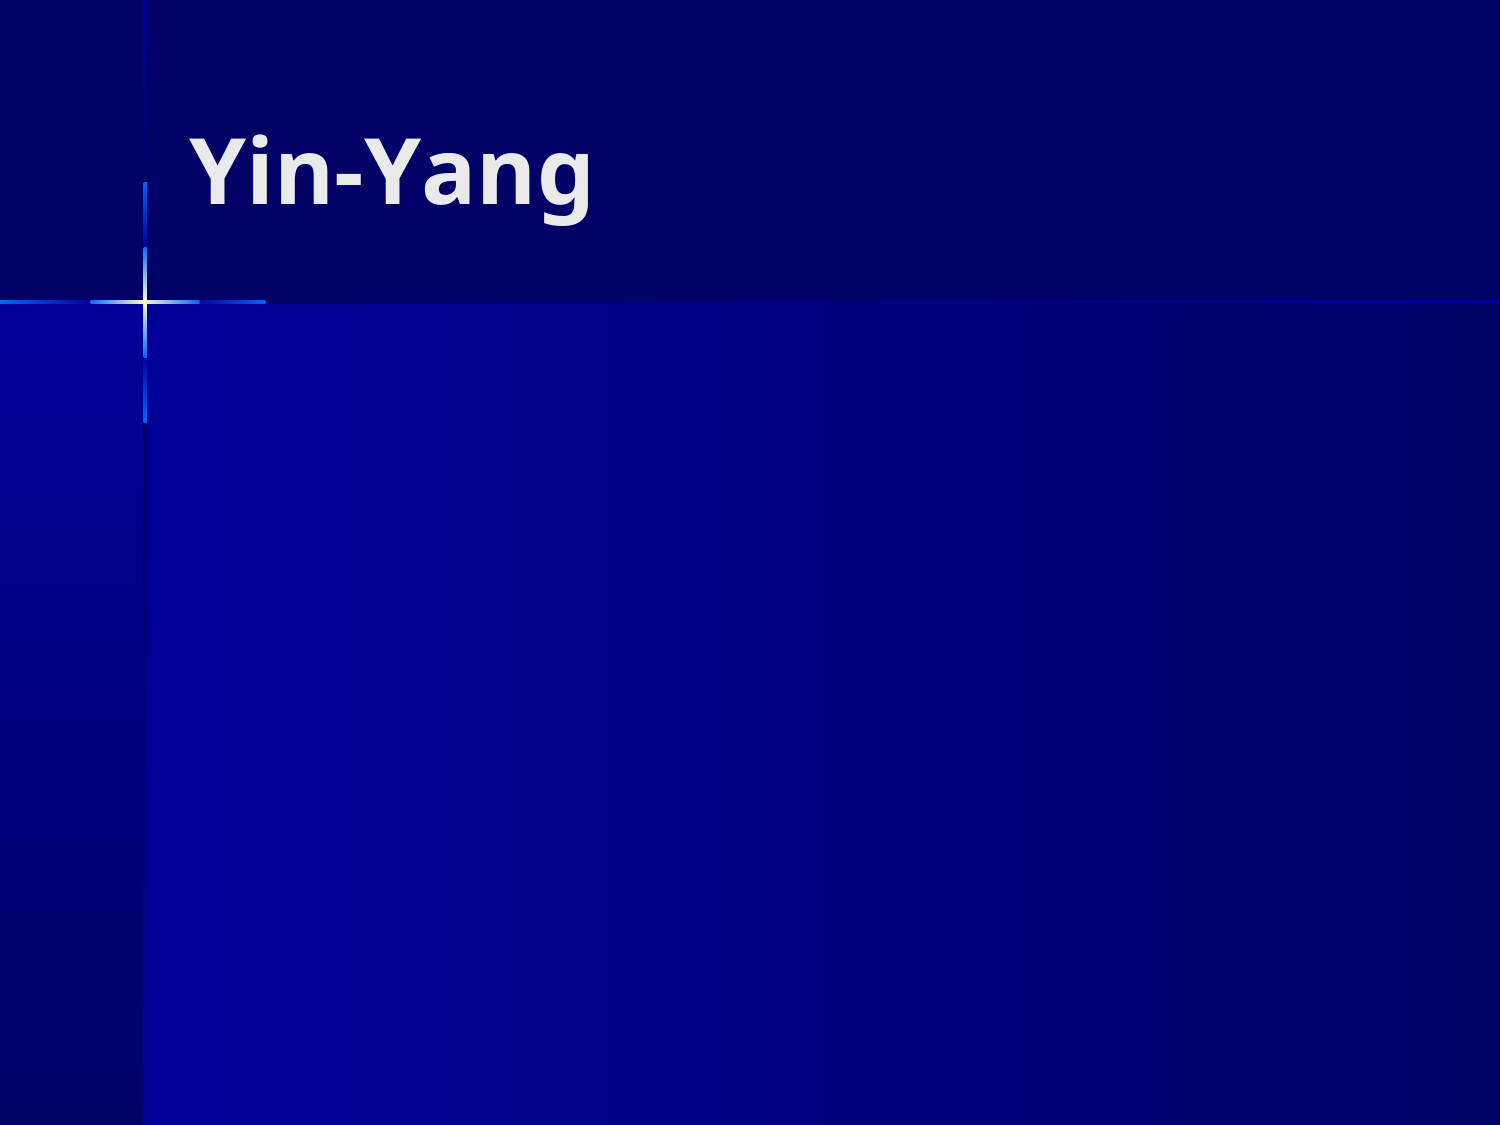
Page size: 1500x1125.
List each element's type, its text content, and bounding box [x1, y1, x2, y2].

title Yin-Yang [174, 104, 1413, 231]
